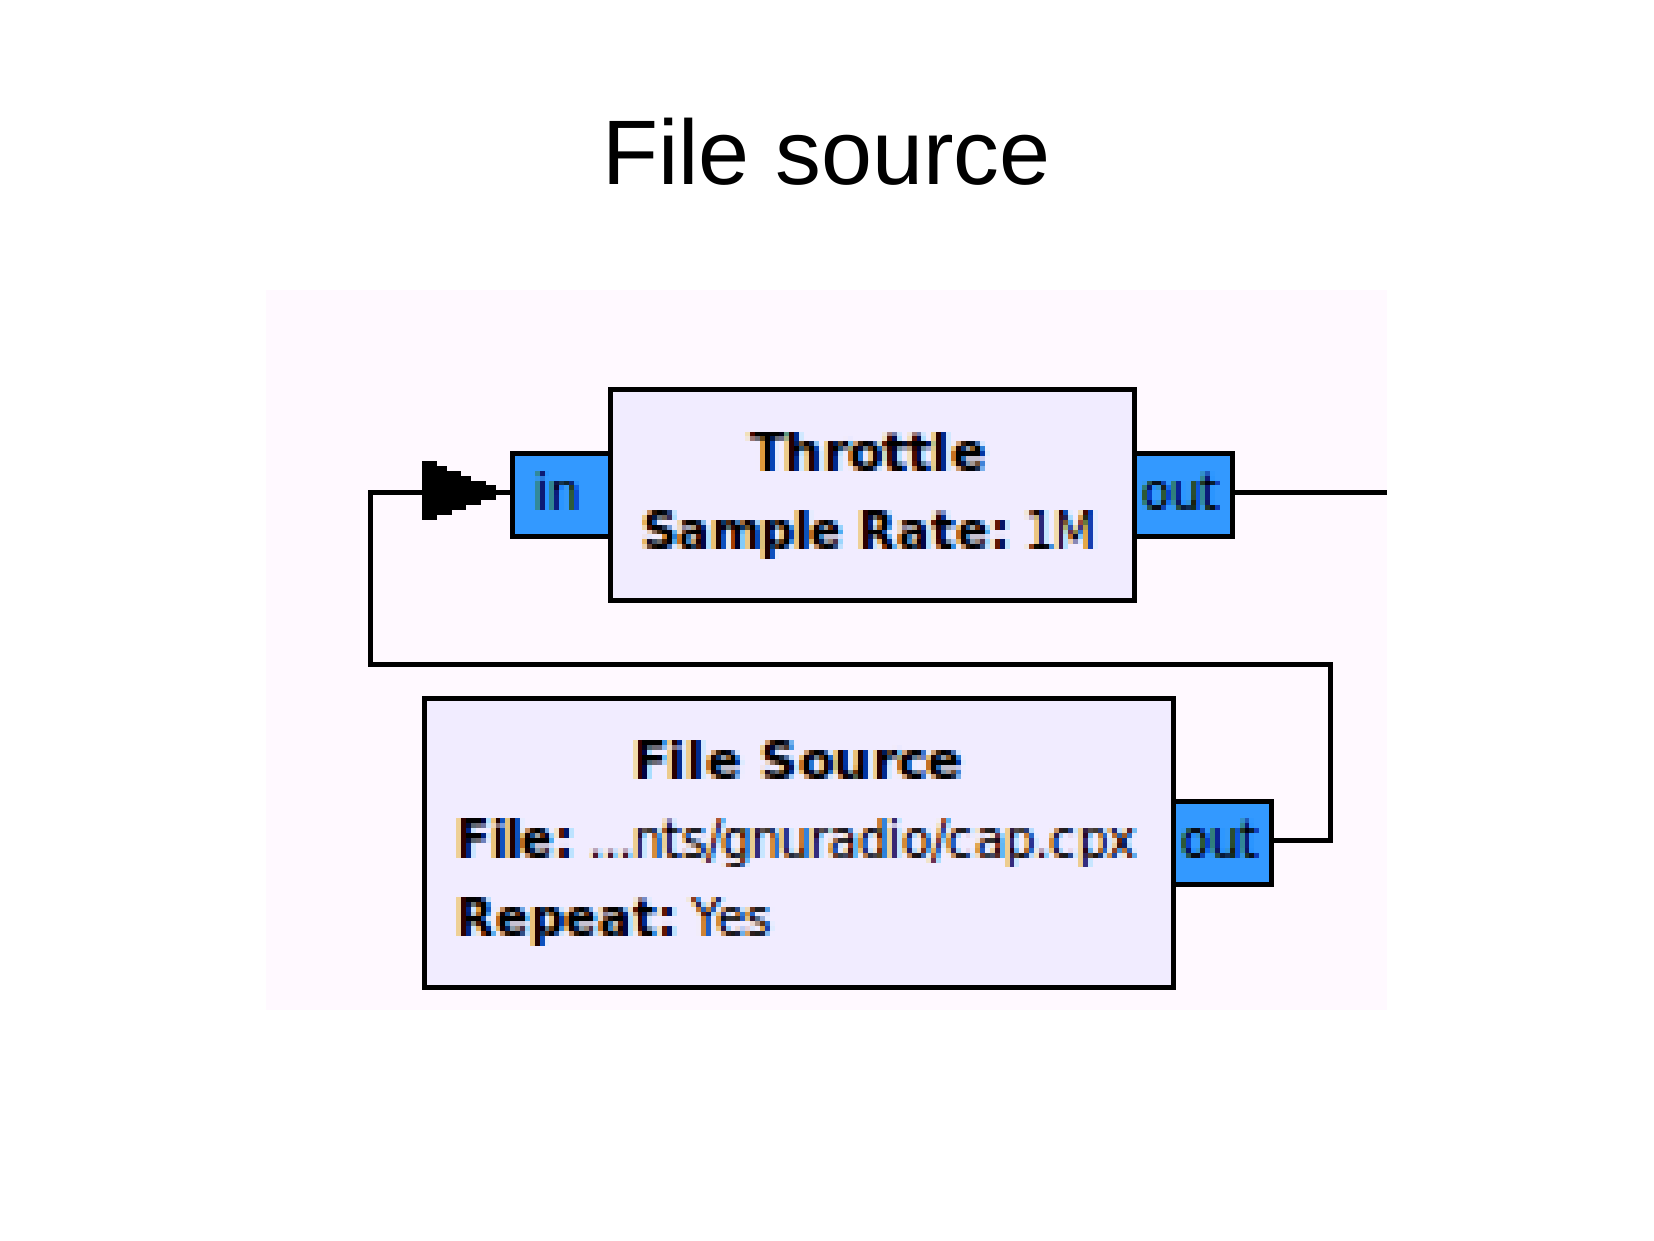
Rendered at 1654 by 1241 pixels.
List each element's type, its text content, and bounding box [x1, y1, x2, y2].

title File source [82, 49, 1571, 257]
picture [266, 290, 1387, 1010]
